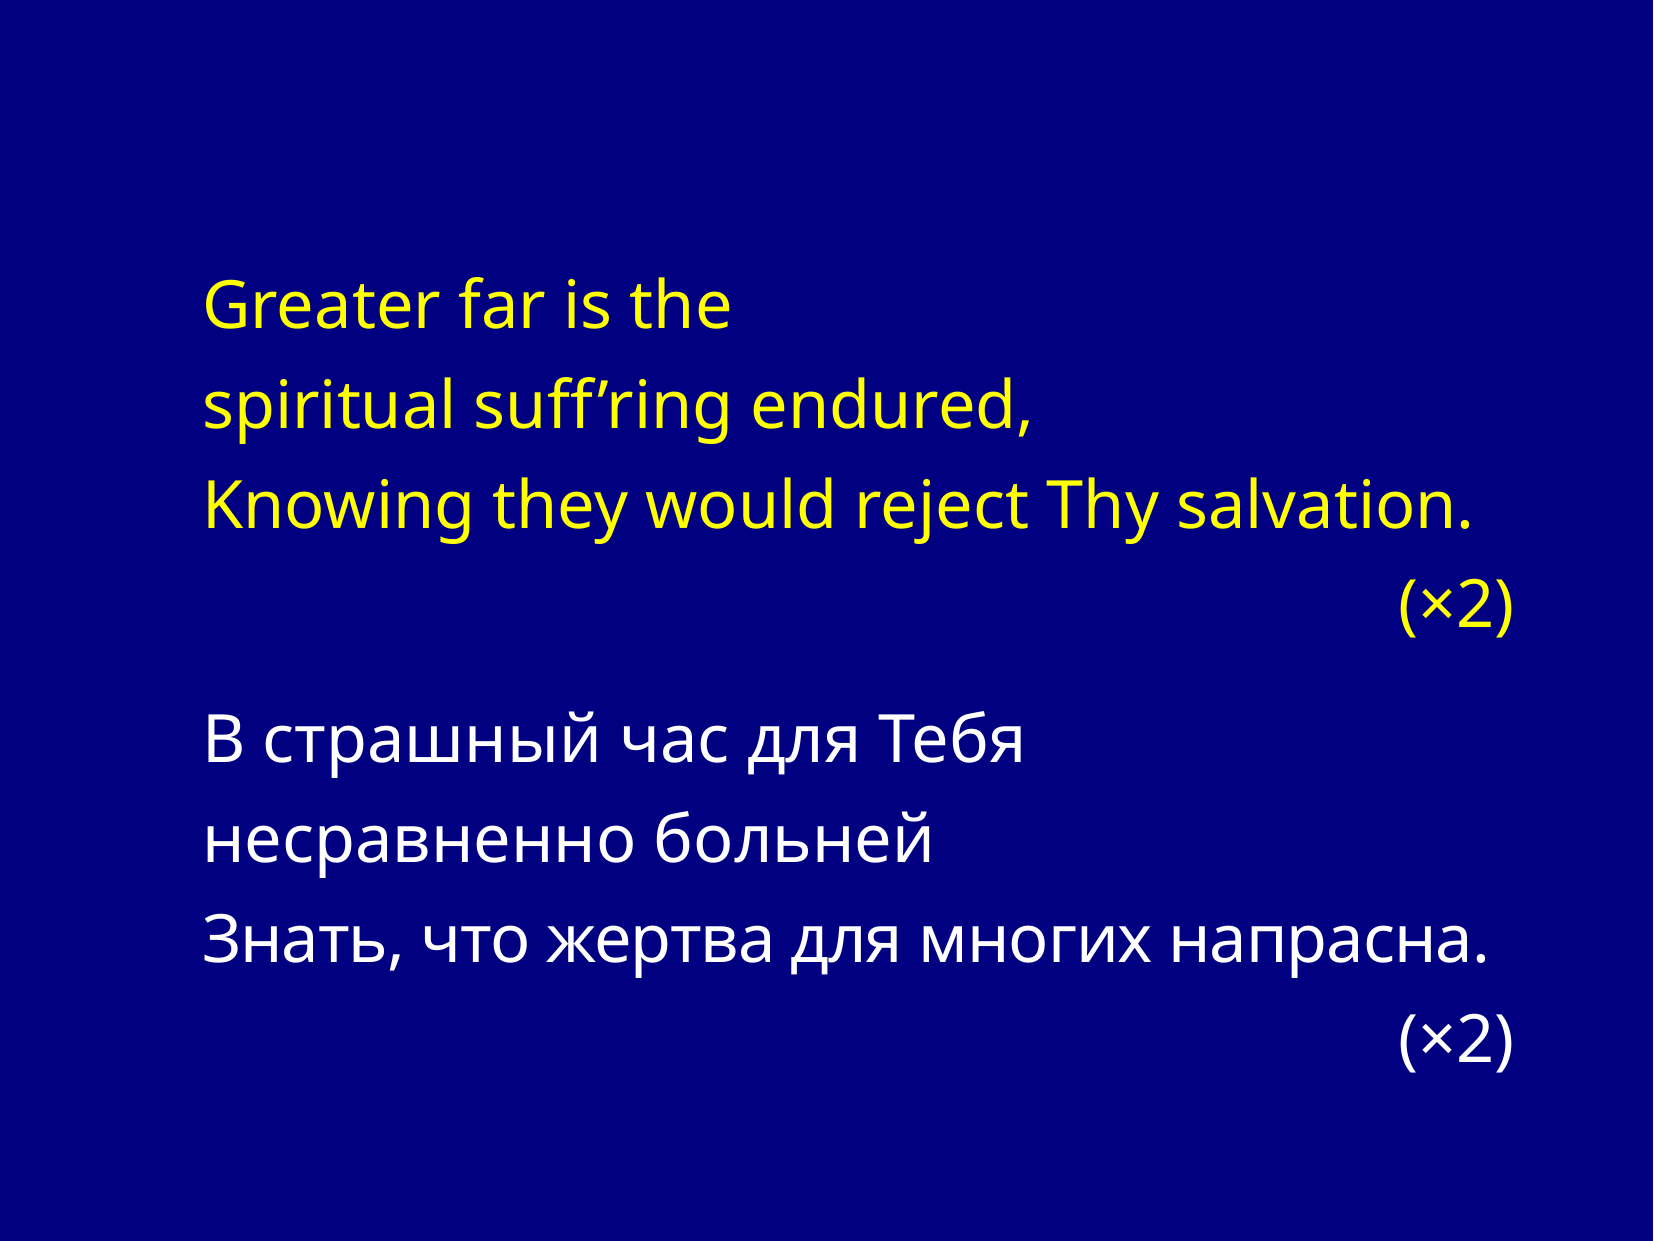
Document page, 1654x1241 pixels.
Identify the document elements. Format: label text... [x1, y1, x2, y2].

text_box Greater far is the spiritual suff’ring endured, Knowing they would reject Thy salvation. (×2) [75, 150, 1653, 638]
text_box В страшный час для Тебя несравненно больней Знать, что жертва для многих напрасна. (×2) [75, 675, 1653, 1163]
